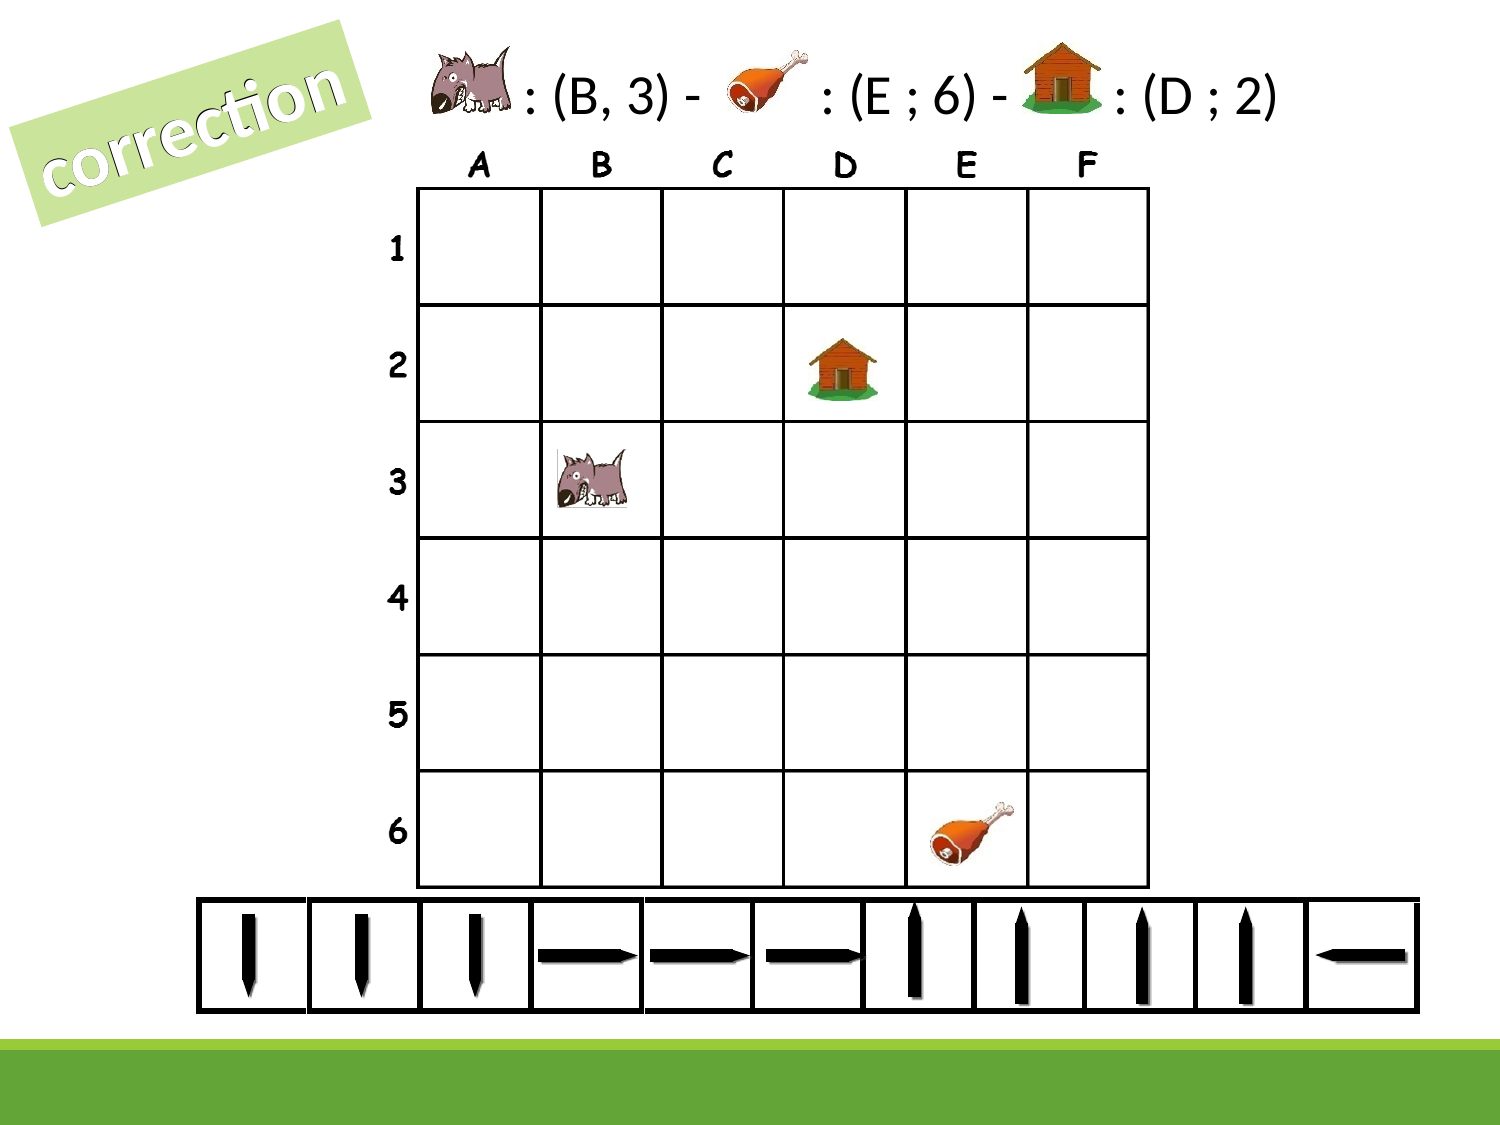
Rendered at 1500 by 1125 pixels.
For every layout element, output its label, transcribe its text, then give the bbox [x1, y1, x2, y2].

picture [195, 41, 1500, 1081]
text_box correction [8, 19, 372, 228]
